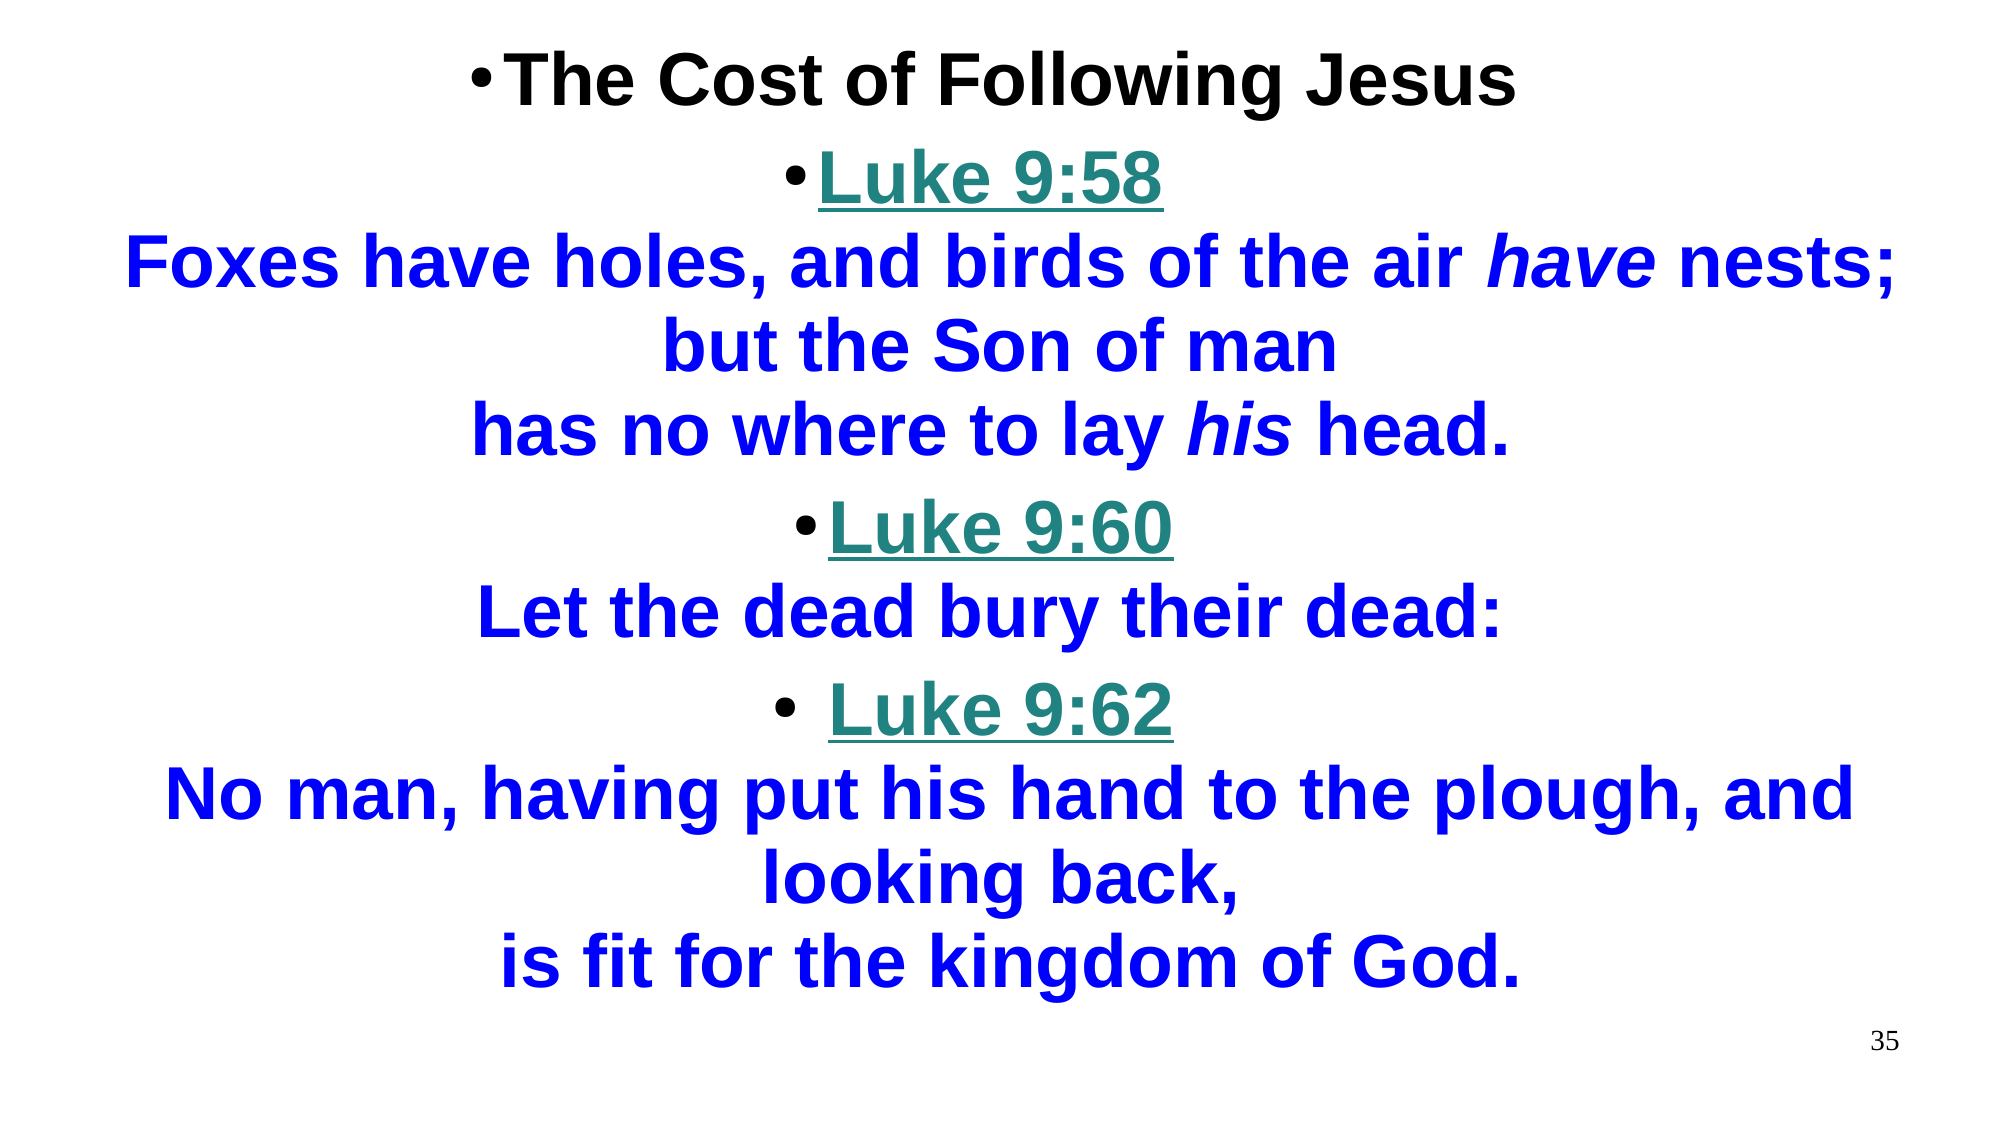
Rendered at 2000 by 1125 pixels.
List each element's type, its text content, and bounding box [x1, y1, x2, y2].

list The Cost of Following Jesus Luke 9:58 Foxes have holes, and birds of the air have nests; but the Son of man has no where to lay his head. Luke 9:60 Let the dead bury their dead: Luke 9:62 No man, having put his hand to the plough, and looking back, is fit for the kingdom of God. [37, 37, 1951, 1125]
